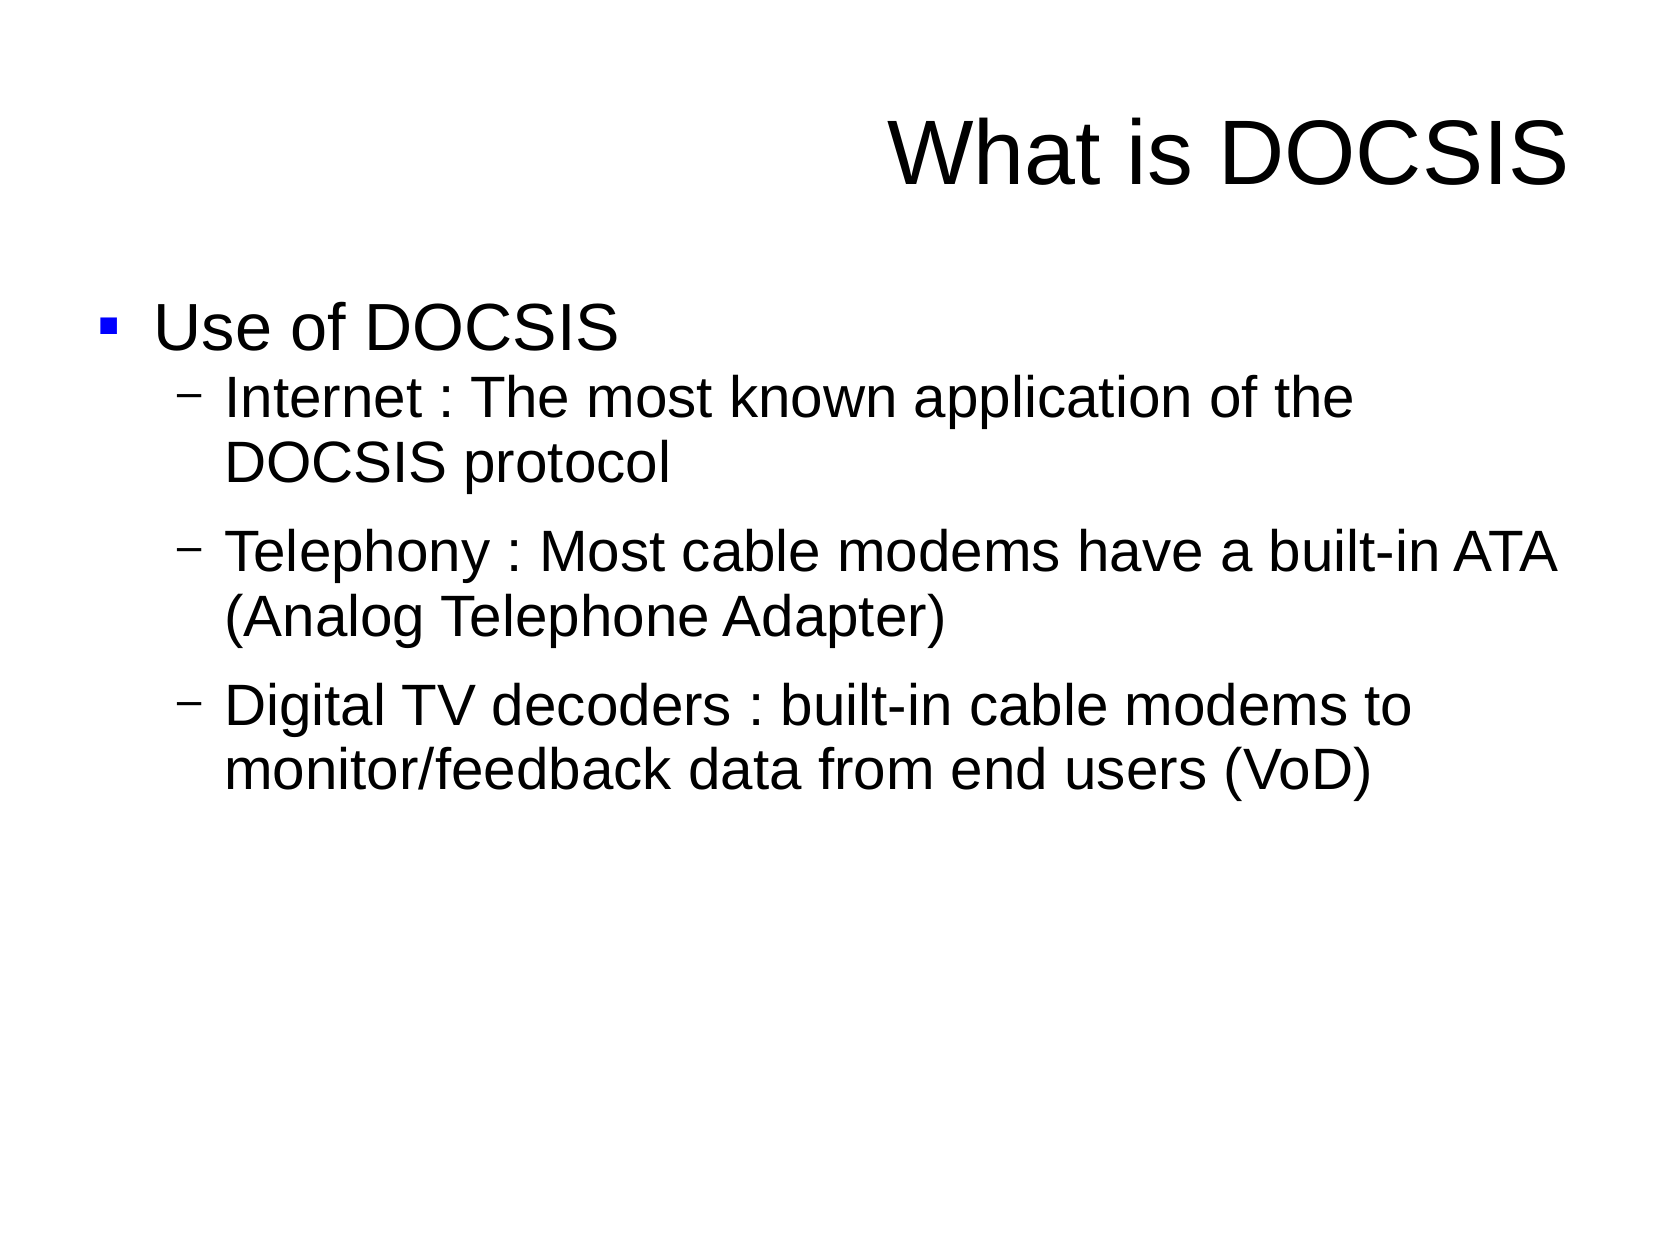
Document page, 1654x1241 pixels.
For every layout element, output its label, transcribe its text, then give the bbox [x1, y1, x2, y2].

list Use of DOCSIS Internet : The most known application of the DOCSIS protocol Telephony : Most cable modems have a built-in ATA (Analog Telephone Adapter) Digital TV decoders : built-in cable modems to monitor/feedback data from end users (VoD) [82, 290, 1571, 1109]
title What is DOCSIS [82, 49, 1571, 257]
